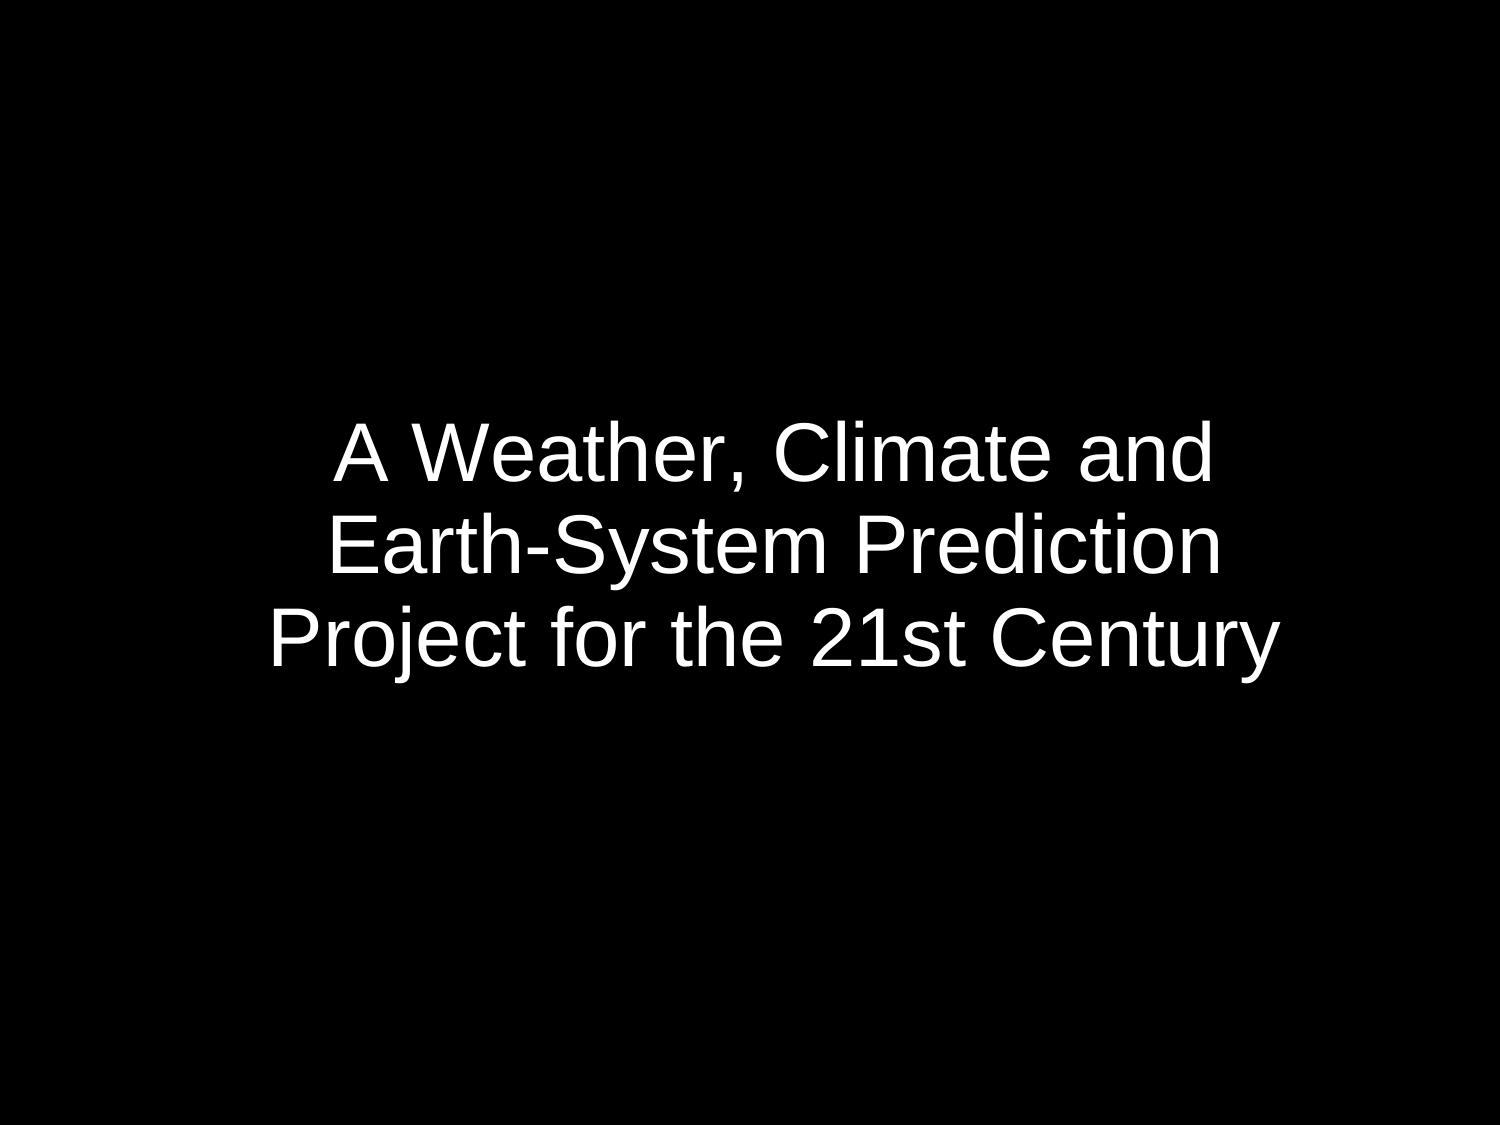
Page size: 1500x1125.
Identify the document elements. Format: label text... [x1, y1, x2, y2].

text_box A Weather, Climate and Earth-System Prediction Project for the 21st Century [212, 397, 1338, 693]
